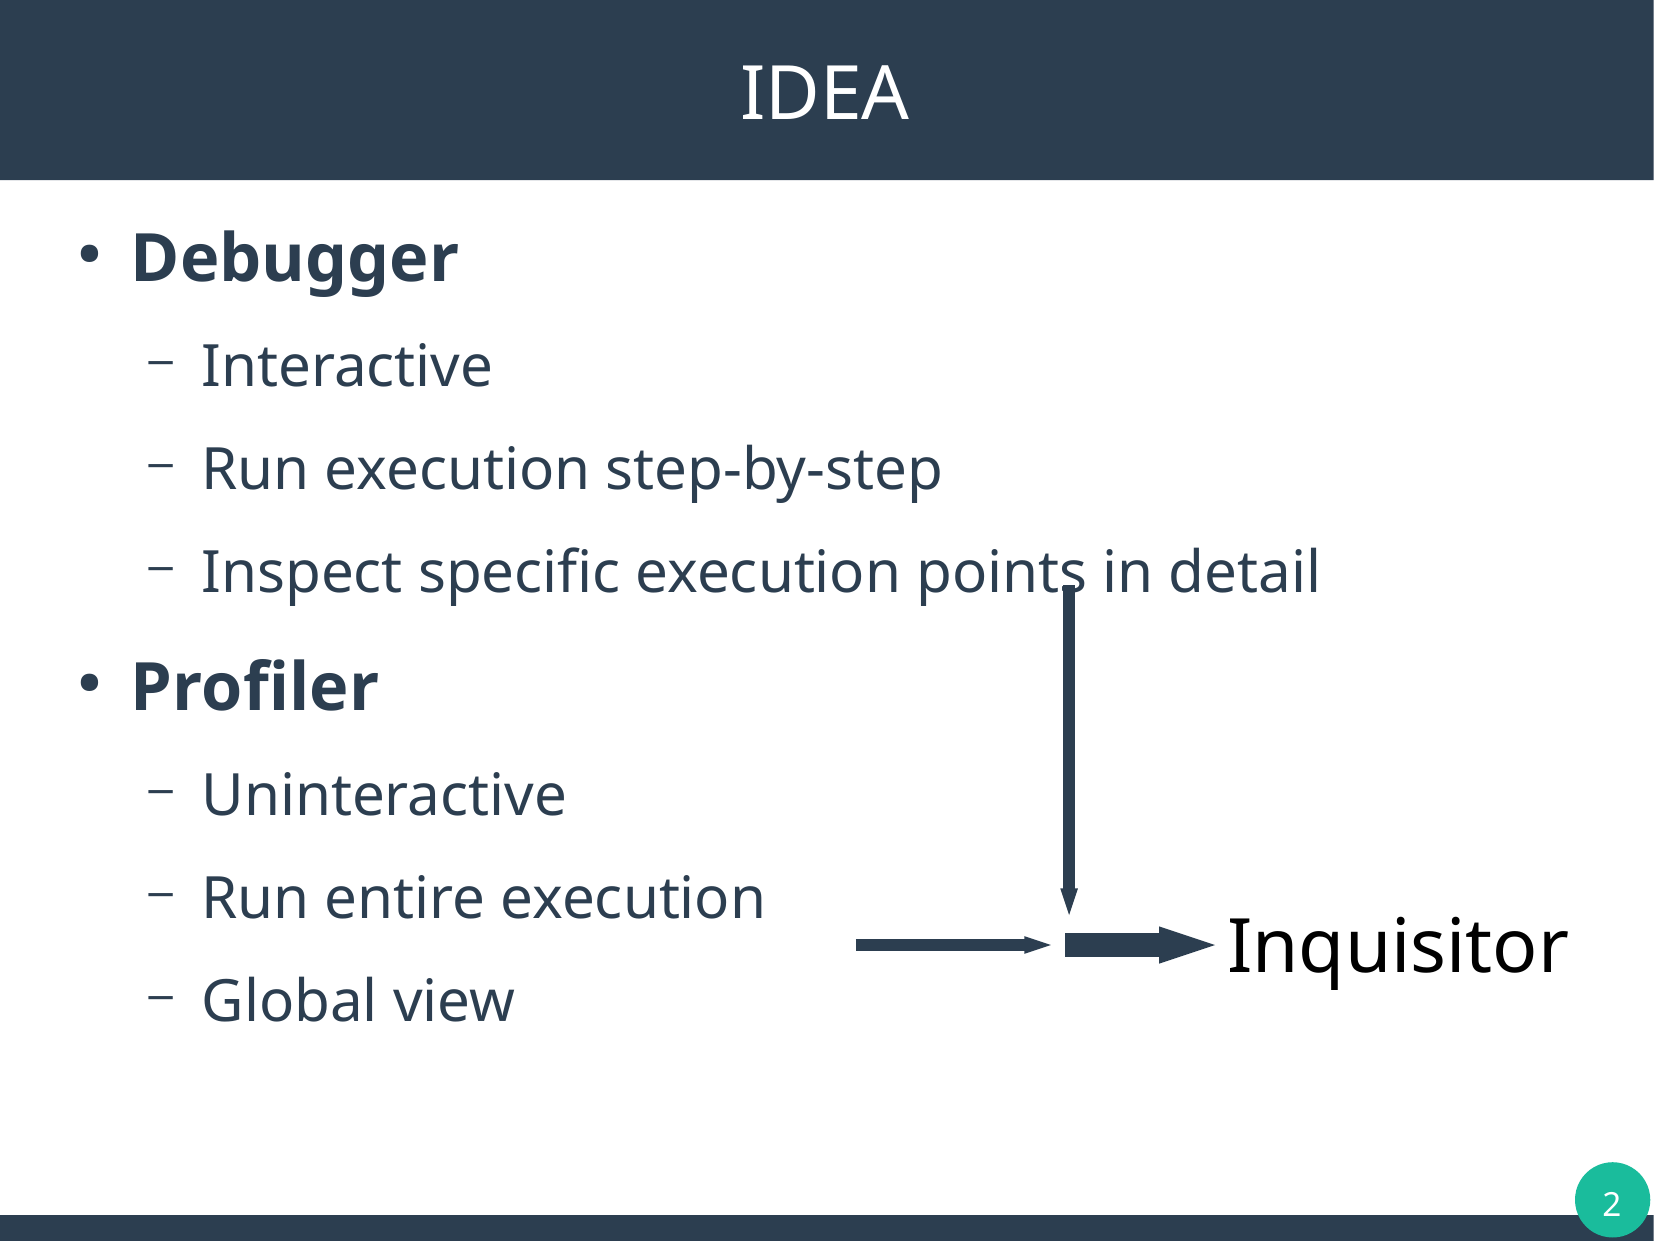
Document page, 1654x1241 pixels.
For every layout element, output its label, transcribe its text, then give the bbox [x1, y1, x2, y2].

list Debugger Interactive Run execution step-by-step Inspect specific execution points in detail Profiler Uninteractive Run entire execution Global view [60, 210, 1591, 1156]
title Idea [45, 30, 1606, 151]
text_box Inquisitor [1165, 885, 1631, 995]
